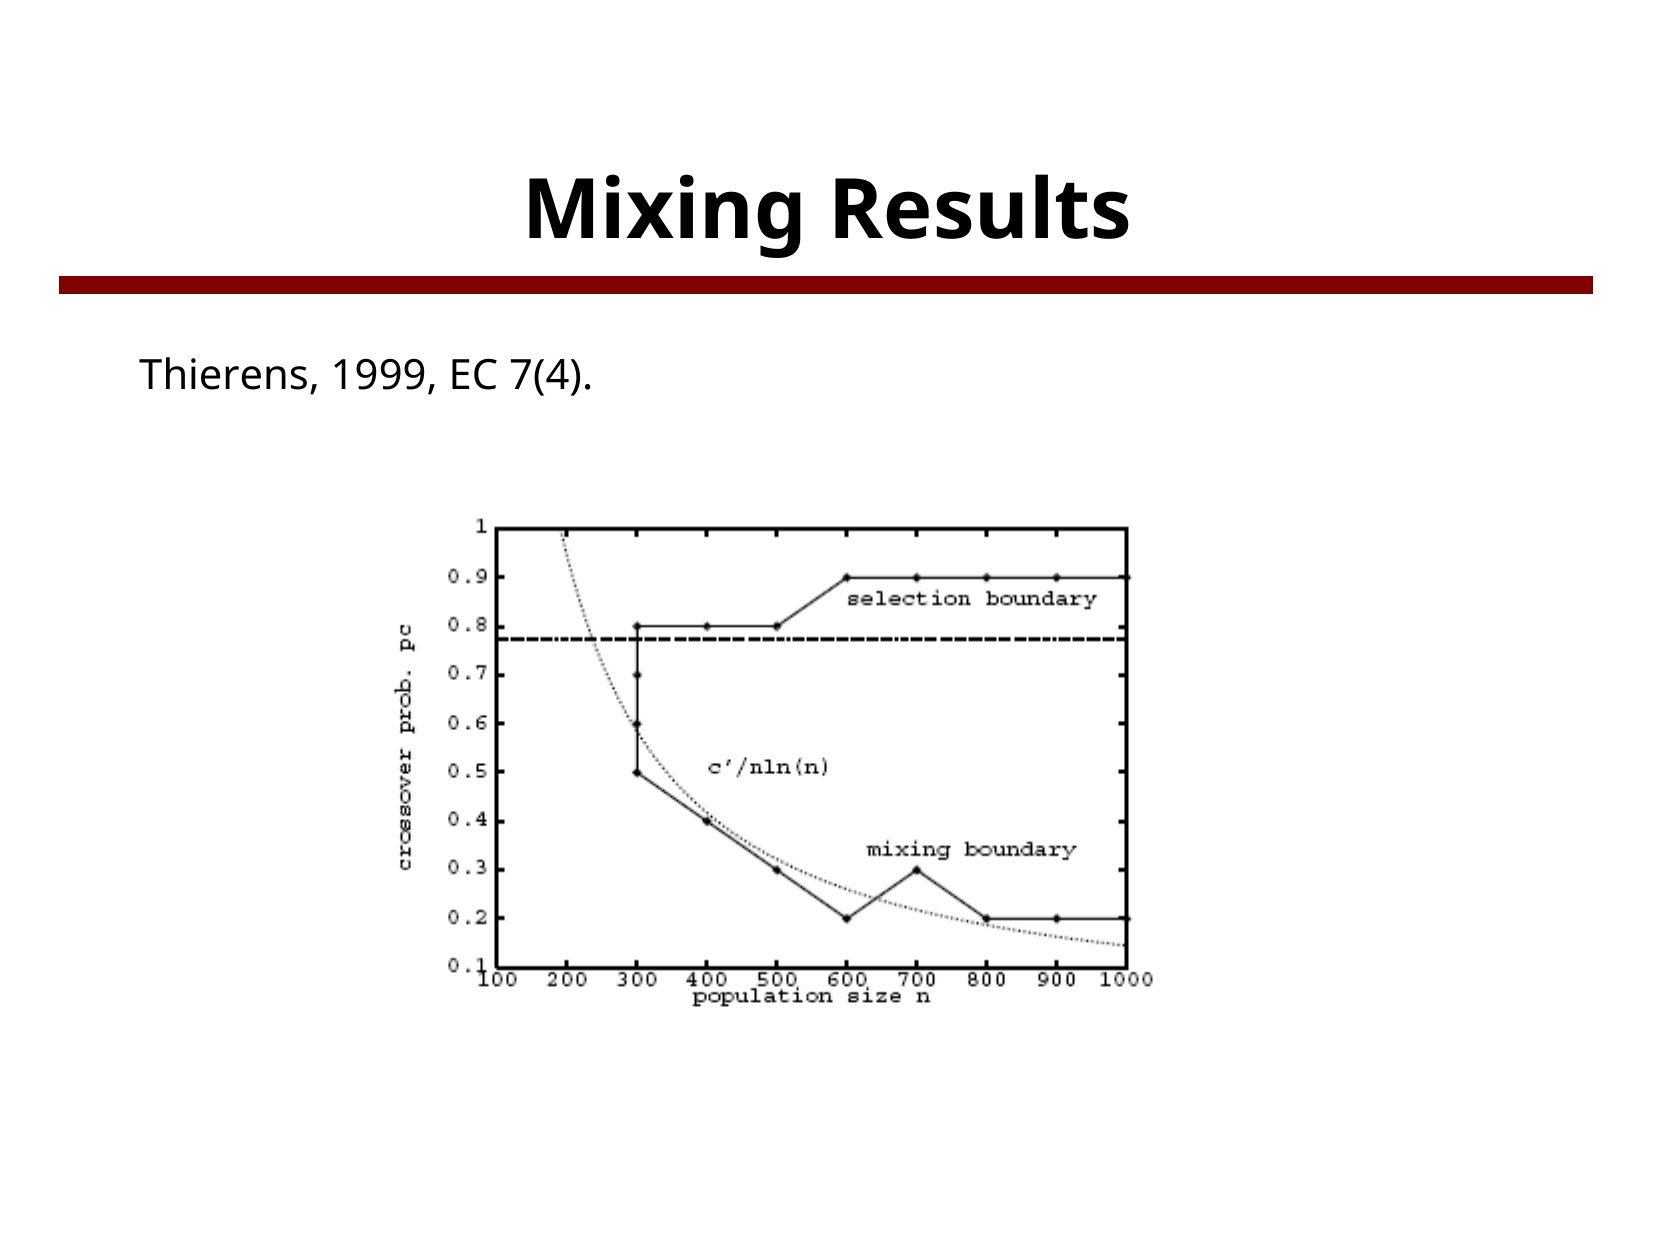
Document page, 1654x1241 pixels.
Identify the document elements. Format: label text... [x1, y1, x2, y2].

picture [289, 411, 1277, 1083]
title Mixing Results [121, 102, 1534, 311]
list Thierens, 1999, EC 7(4). [121, 344, 1534, 1127]
